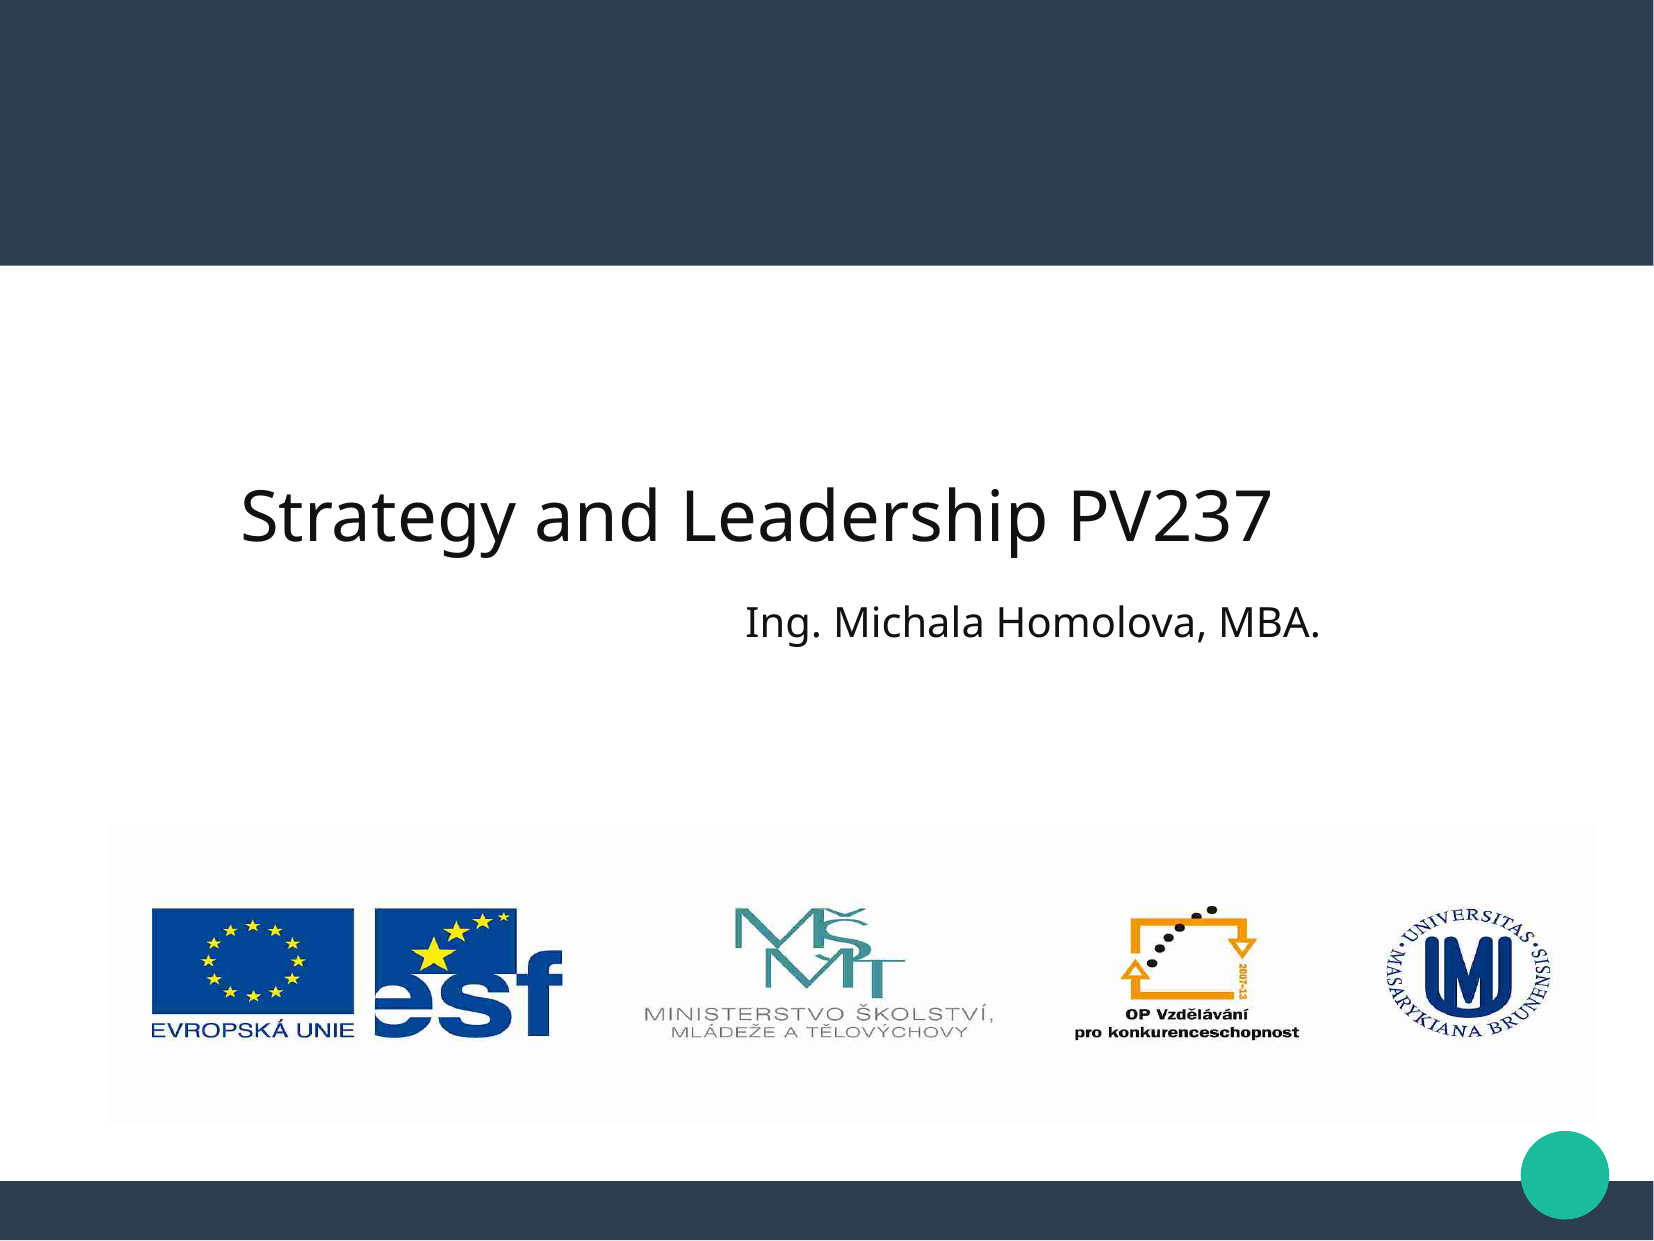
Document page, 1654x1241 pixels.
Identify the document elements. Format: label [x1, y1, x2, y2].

subtitle [59, 324, 1595, 1152]
picture [107, 823, 1595, 1126]
